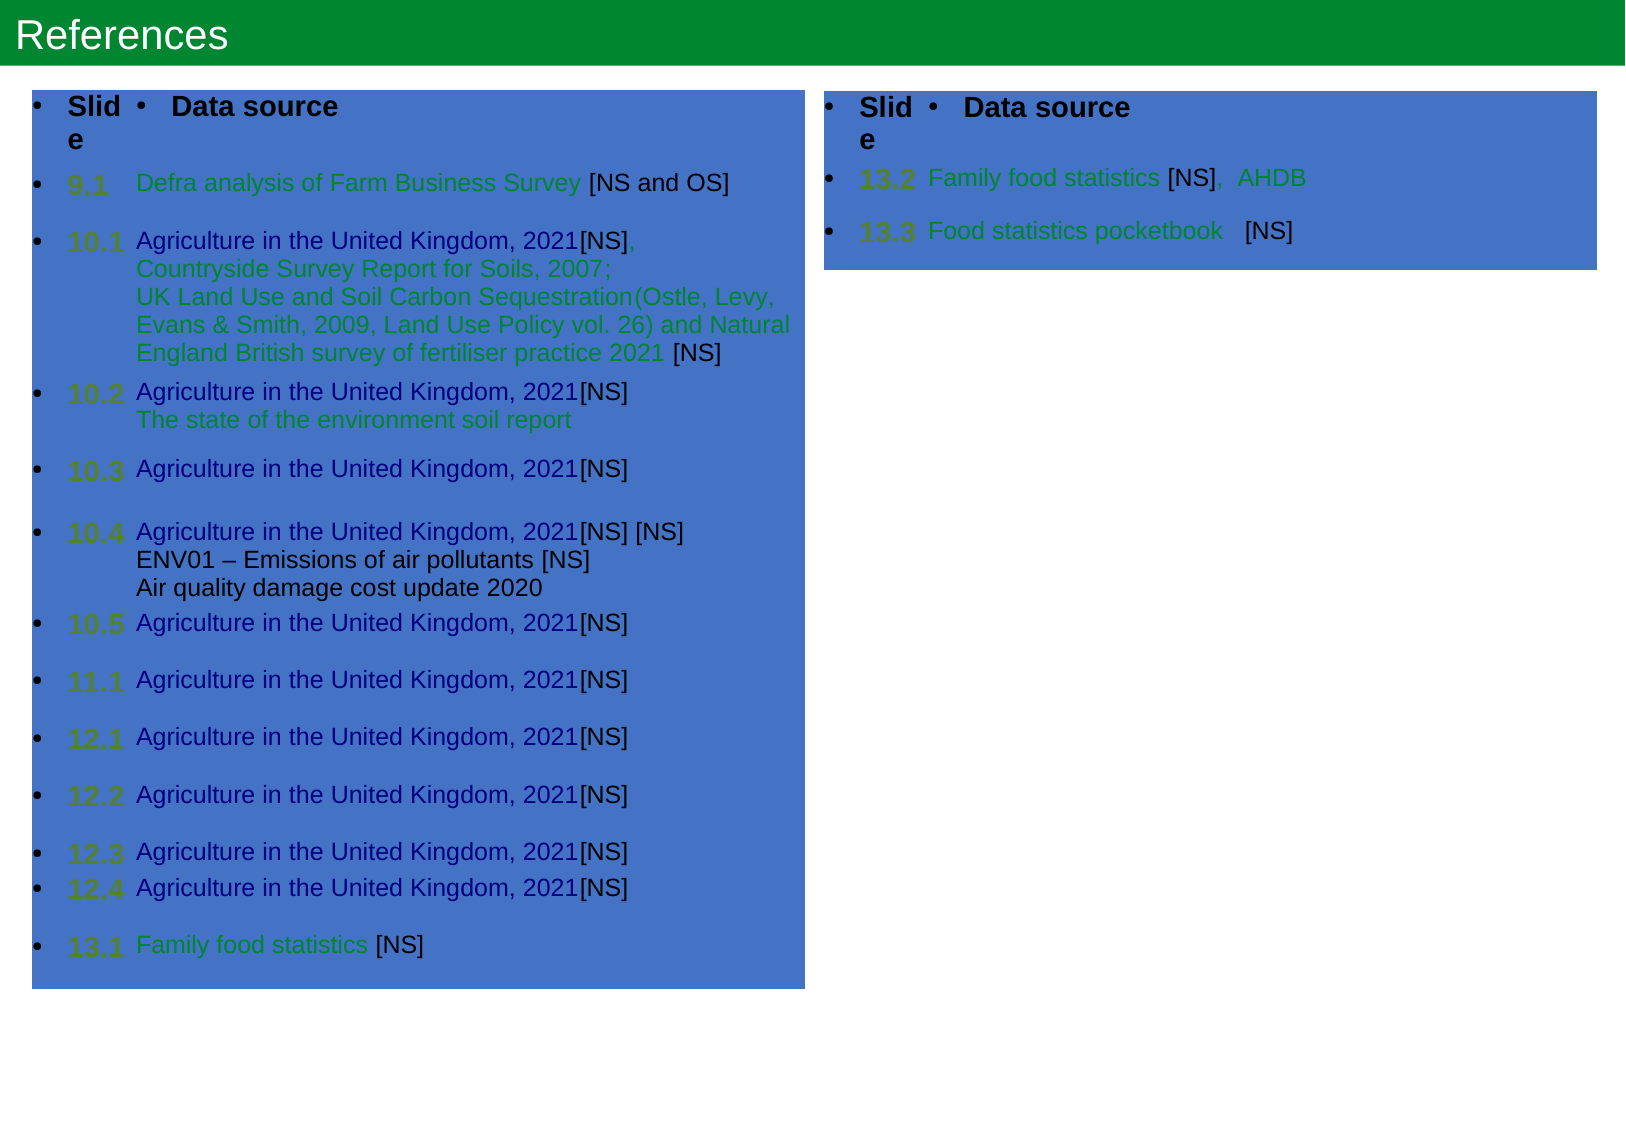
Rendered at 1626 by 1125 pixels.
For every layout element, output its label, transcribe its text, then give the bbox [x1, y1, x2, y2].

table_cell 13.2 [824, 163, 928, 216]
table_cell Agriculture in the United Kingdom, 2021 [NS] [NS] ENV01 – Emissions of air pollutants [NS] Air quality damage cost update 2020 [136, 517, 805, 608]
table_cell 12.3 [32, 838, 136, 873]
table_cell Agriculture in the United Kingdom, 2021 [NS] [136, 608, 805, 666]
table_header Data source [928, 91, 1597, 163]
table_cell 9.1 [32, 169, 136, 226]
table_cell Family food statistics [NS], AHDB [928, 163, 1597, 216]
table_header Data source [136, 90, 805, 169]
table_header Slide [32, 90, 136, 169]
table_cell 10.5 [32, 608, 136, 666]
table_cell Agriculture in the United Kingdom, 2021 [NS], Countryside Survey Report for Soils, 2007; UK Land Use and Soil Carbon Sequestration (Ostle, Levy, Evans & Smith, 2009, Land Use Policy vol. 26) and Natural England British survey of fertiliser practice 2021 [NS] [136, 226, 805, 378]
table_cell 13.3 [824, 216, 928, 270]
table_cell Agriculture in the United Kingdom, 2021 [NS] The state of the environment soil report [136, 378, 805, 454]
table_cell Agriculture in the United Kingdom, 2021 [NS] [136, 723, 805, 780]
table_cell 10.1 [32, 226, 136, 378]
table_cell 10.4 [32, 517, 136, 608]
table_cell Food statistics pocketbook [NS] [928, 216, 1597, 270]
table_header Slide [824, 91, 928, 163]
table_cell Defra analysis of Farm Business Survey [NS and OS] [136, 169, 805, 226]
table_cell 11.1 [32, 666, 136, 723]
table_cell 12.4 [32, 873, 136, 931]
table_cell 10.2 [32, 378, 136, 454]
table_cell Agriculture in the United Kingdom, 2021 [NS] [136, 780, 805, 838]
table_cell 13.1 [32, 931, 136, 989]
table_cell 12.1 [32, 723, 136, 780]
table_cell Agriculture in the United Kingdom, 2021 [NS] [136, 666, 805, 723]
table_cell Agriculture in the United Kingdom, 2021 [NS] [136, 454, 805, 517]
table_cell Family food statistics [NS] [136, 931, 805, 989]
table_cell Agriculture in the United Kingdom, 2021 [NS] [136, 838, 805, 873]
text_box References [0, 0, 1625, 66]
table_cell 10.3 [32, 454, 136, 517]
table_cell Agriculture in the United Kingdom, 2021 [NS] [136, 873, 805, 931]
table_cell 12.2 [32, 780, 136, 838]
